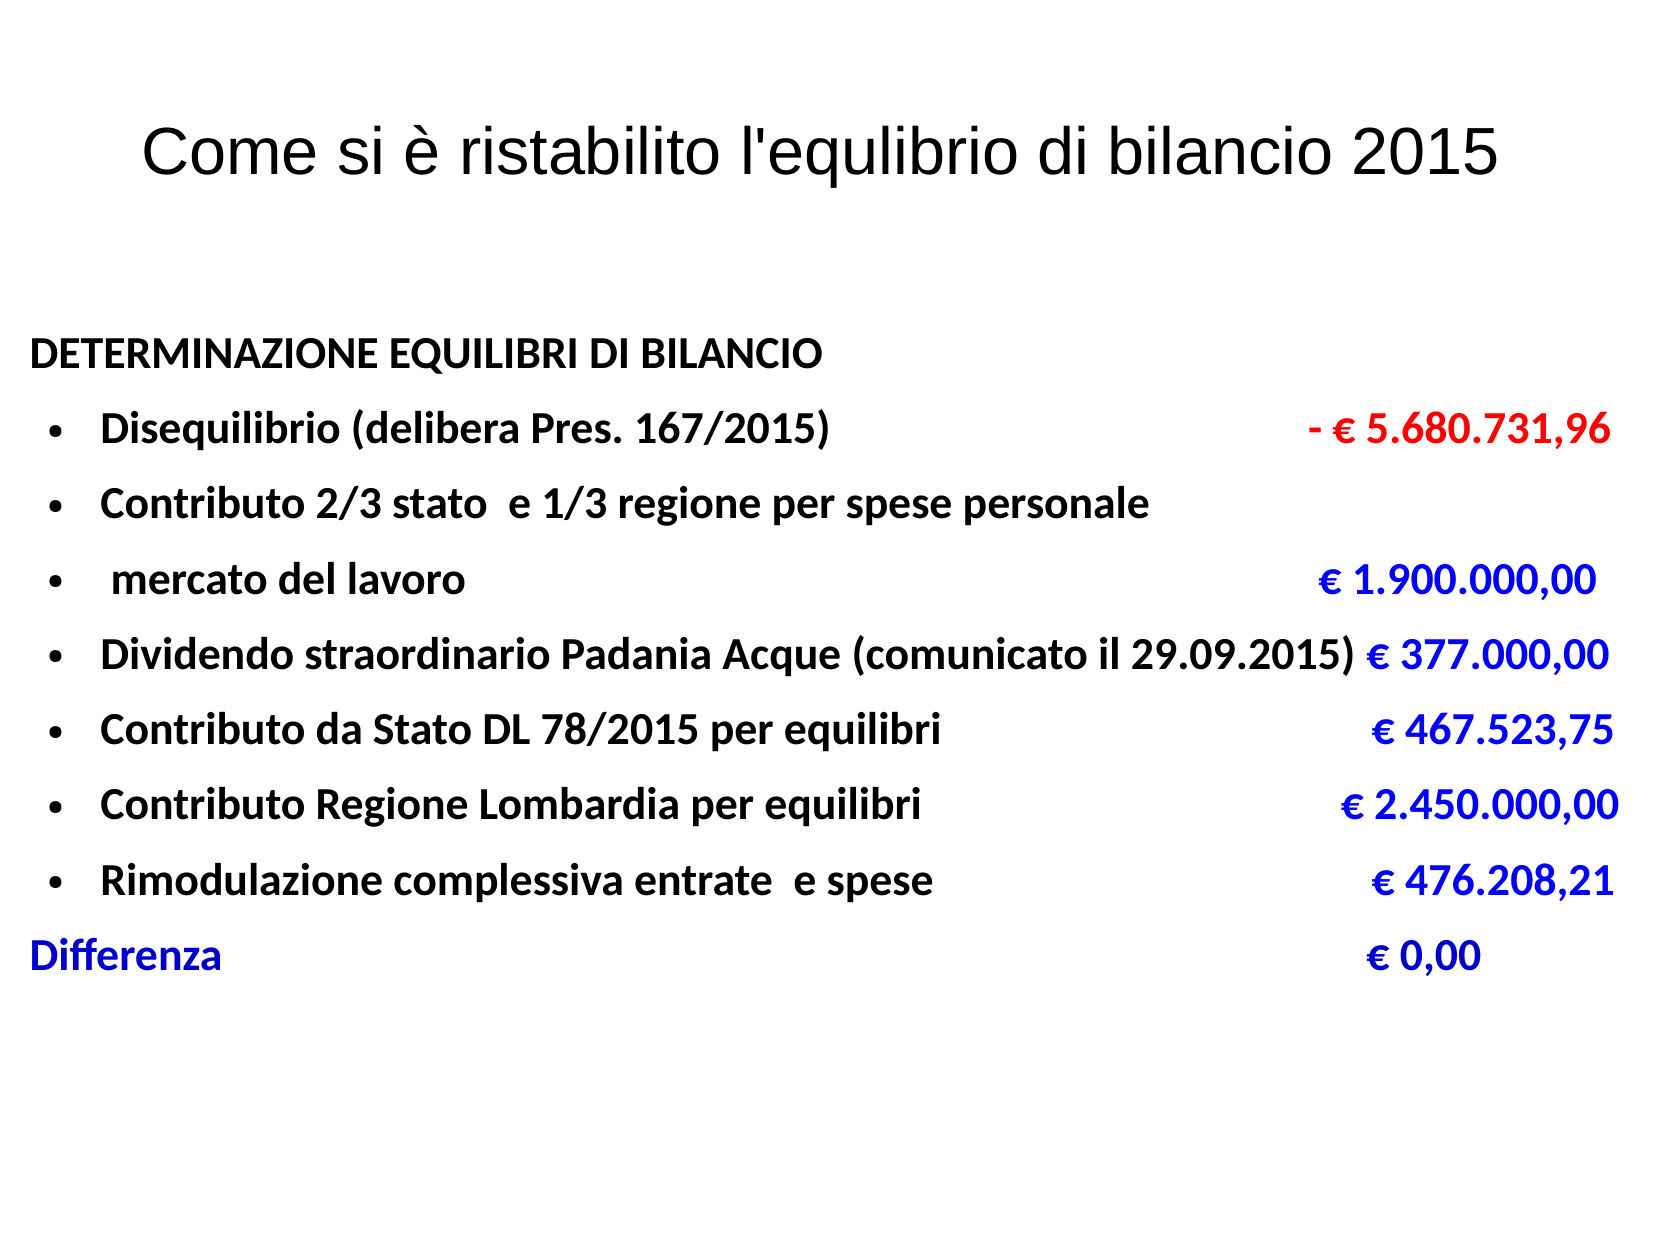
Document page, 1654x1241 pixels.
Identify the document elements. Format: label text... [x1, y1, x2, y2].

title Come si è ristabilito l'equlibrio di bilancio 2015 [76, 25, 1565, 258]
list DETERMINAZIONE EQUILIBRI DI BILANCIO Disequilibrio (delibera Pres. 167/2015) - € 5.680.731,96 Contributo 2/3 stato e 1/3 regione per spese personale mercato del lavoro € 1.900.000,00 Dividendo straordinario Padania Acque (comunicato il 29.09.2015) € 377.000,00 Contributo da Stato DL 78/2015 per equilibri € 467.523,75 Contributo Regione Lombardia per equilibri € 2.450.000,00 Rimodulazione complessiva entrate e spese € 476.208,21 Differenza € 0,00 [29, 258, 1625, 1241]
